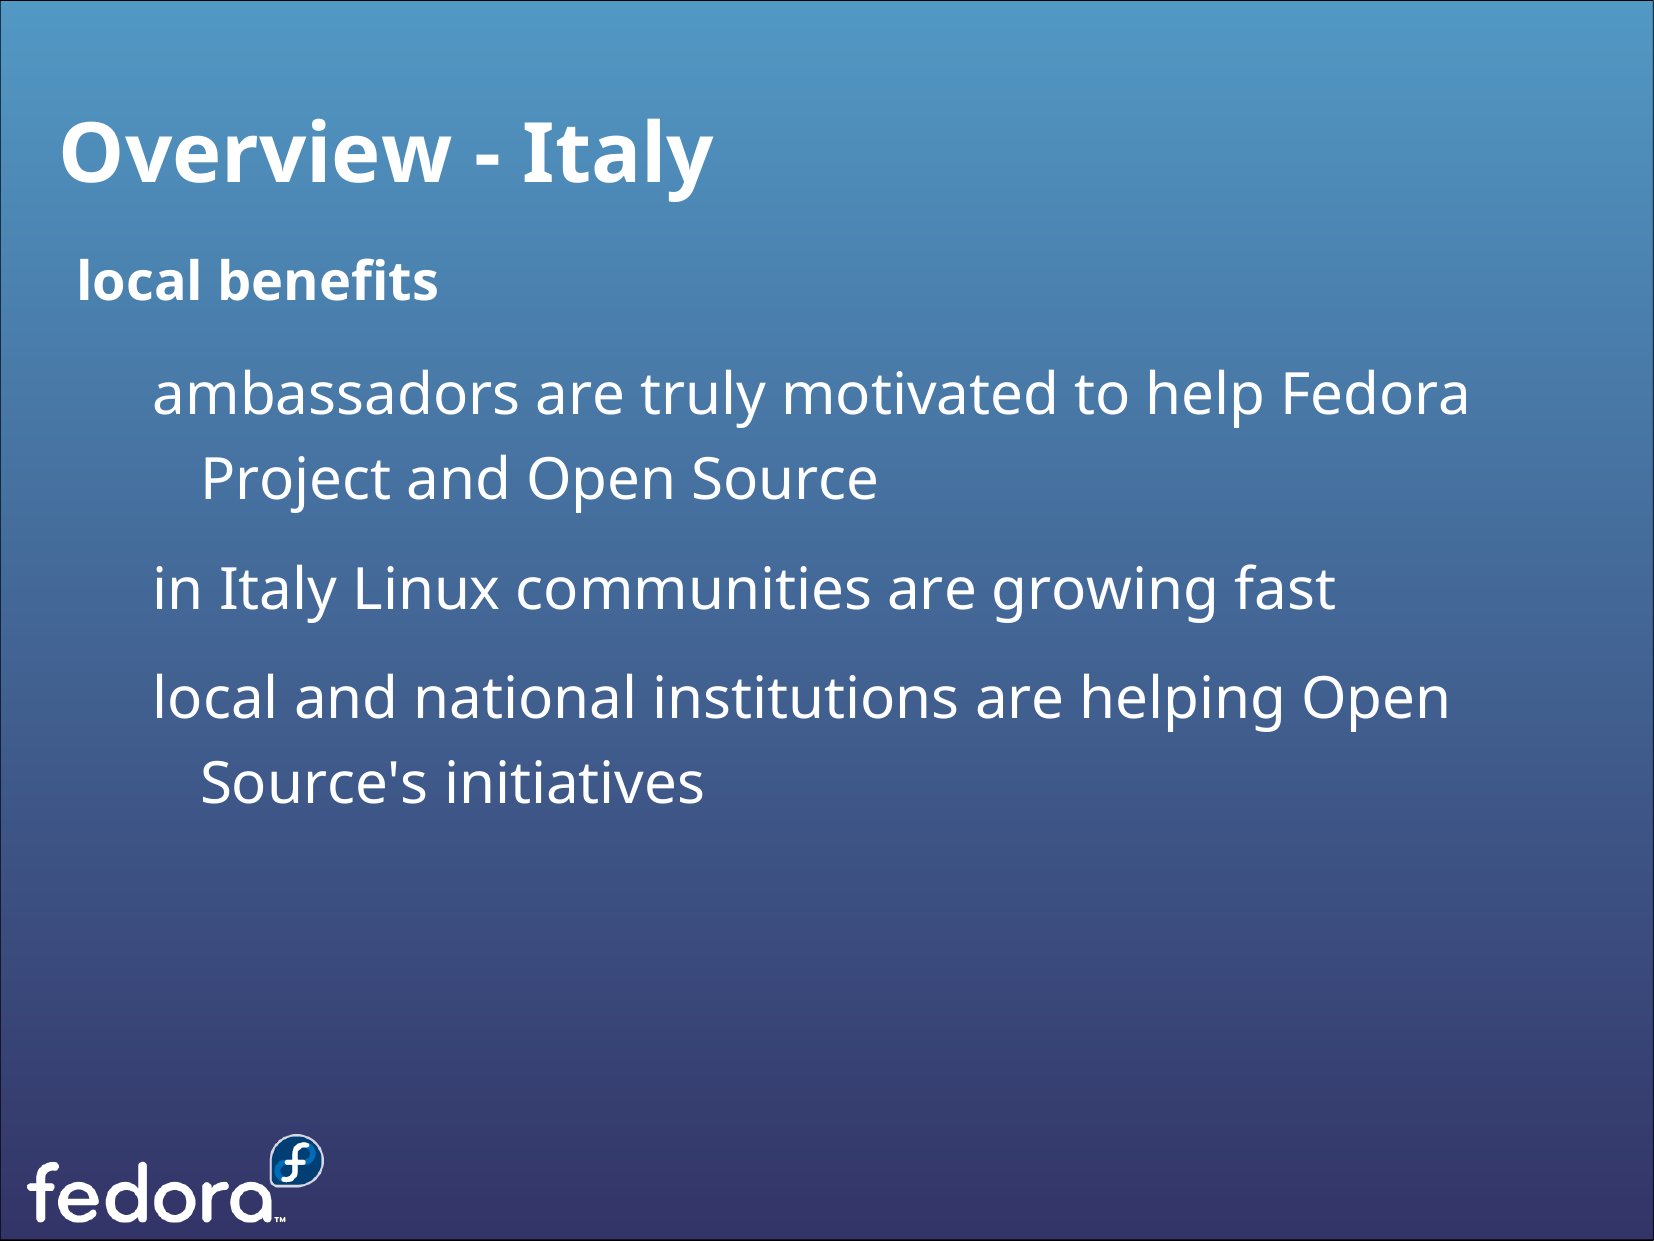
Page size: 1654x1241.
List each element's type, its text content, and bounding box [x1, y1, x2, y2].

picture [26, 1133, 325, 1223]
title Overview - Italy [59, 95, 1624, 200]
list local benefits ambassadors are truly motivated to help Fedora Project and Open Source in Italy Linux communities are growing fast local and national institutions are helping Open Source's initiatives [59, 236, 1624, 1048]
